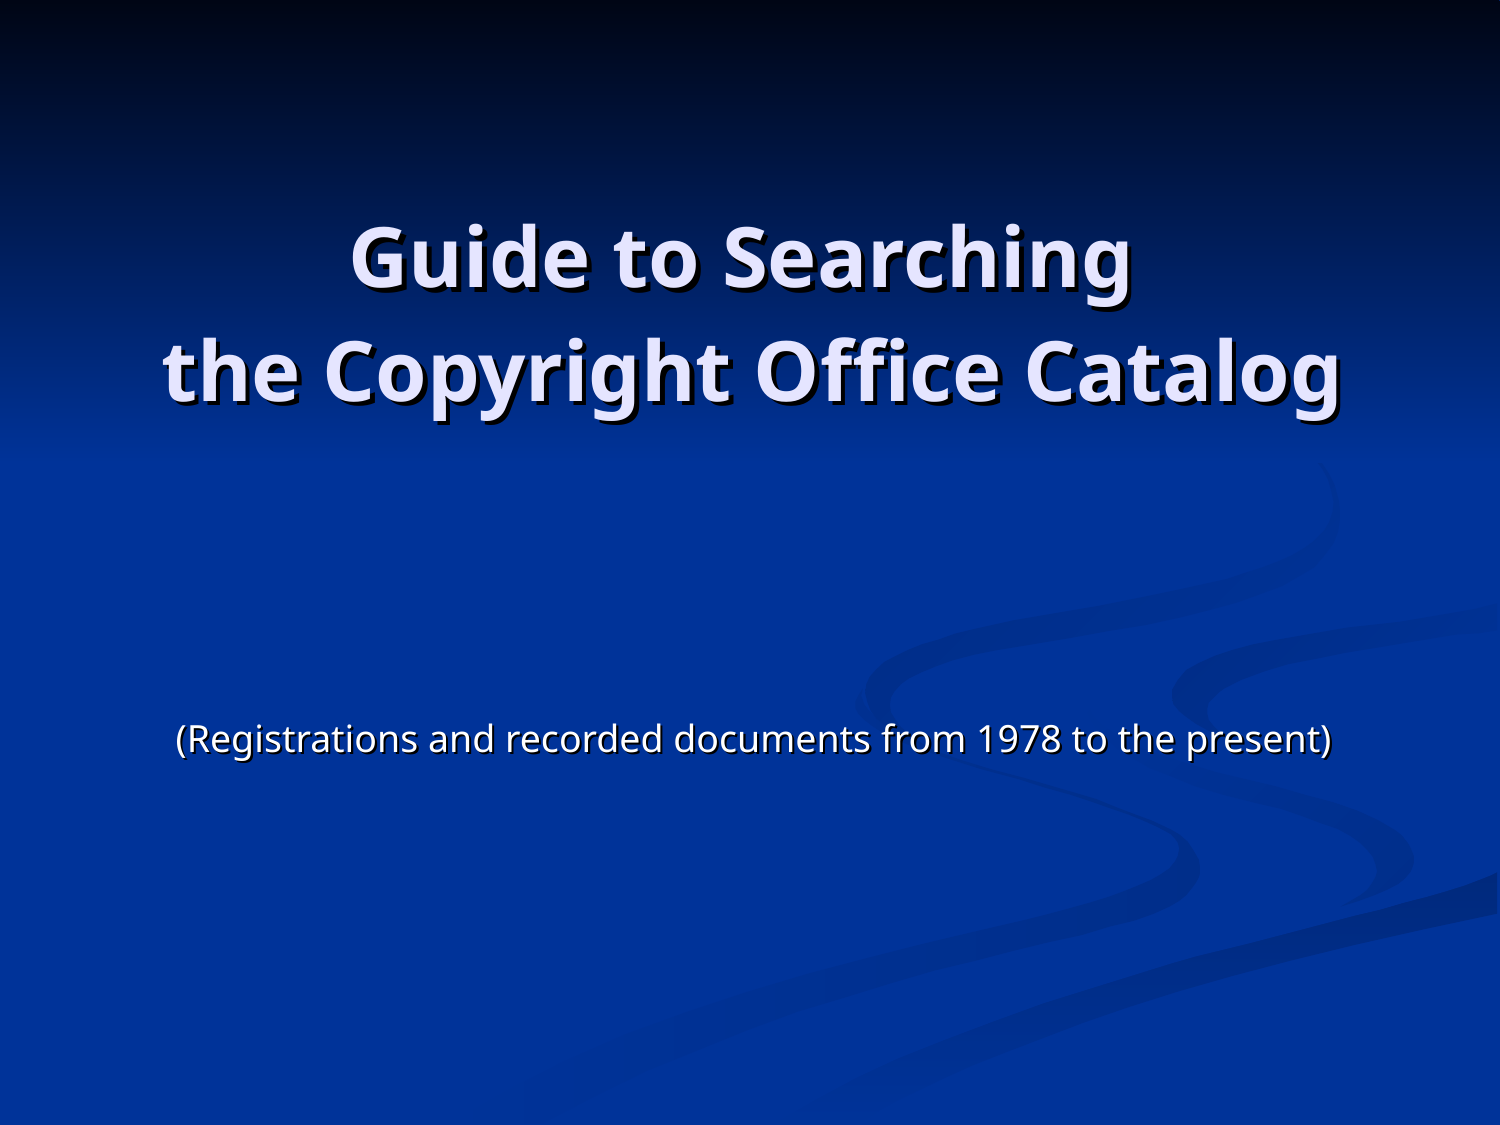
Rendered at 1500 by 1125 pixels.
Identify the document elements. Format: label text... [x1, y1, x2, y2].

subtitle (Registrations and recorded documents from 1978 to the present) [112, 708, 1396, 765]
title Guide to Searching the Copyright Office Catalog [104, 161, 1380, 577]
